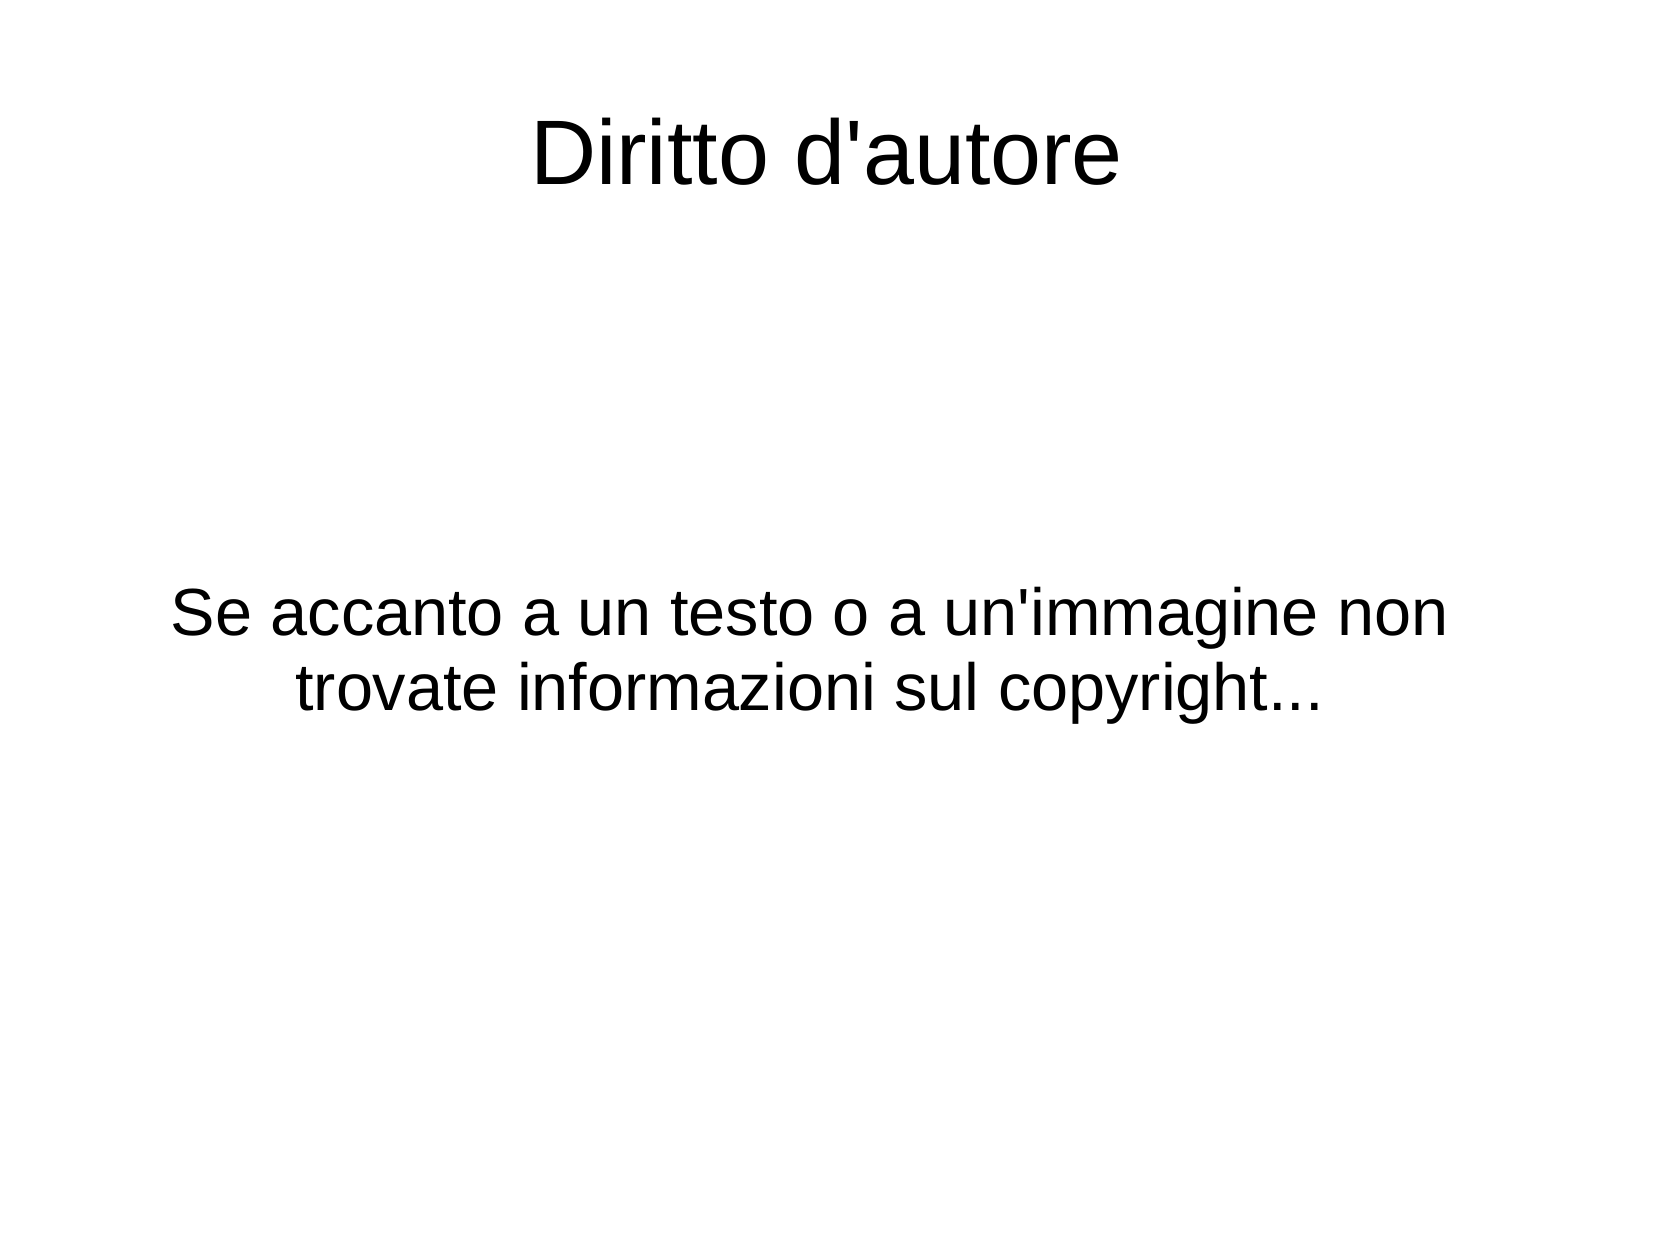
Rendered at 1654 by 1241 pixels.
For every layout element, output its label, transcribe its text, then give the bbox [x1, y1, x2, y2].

subtitle Se accanto a un testo o a un'immagine non trovate informazioni sul copyright... [82, 290, 1538, 1010]
title Diritto d'autore [82, 49, 1571, 257]
